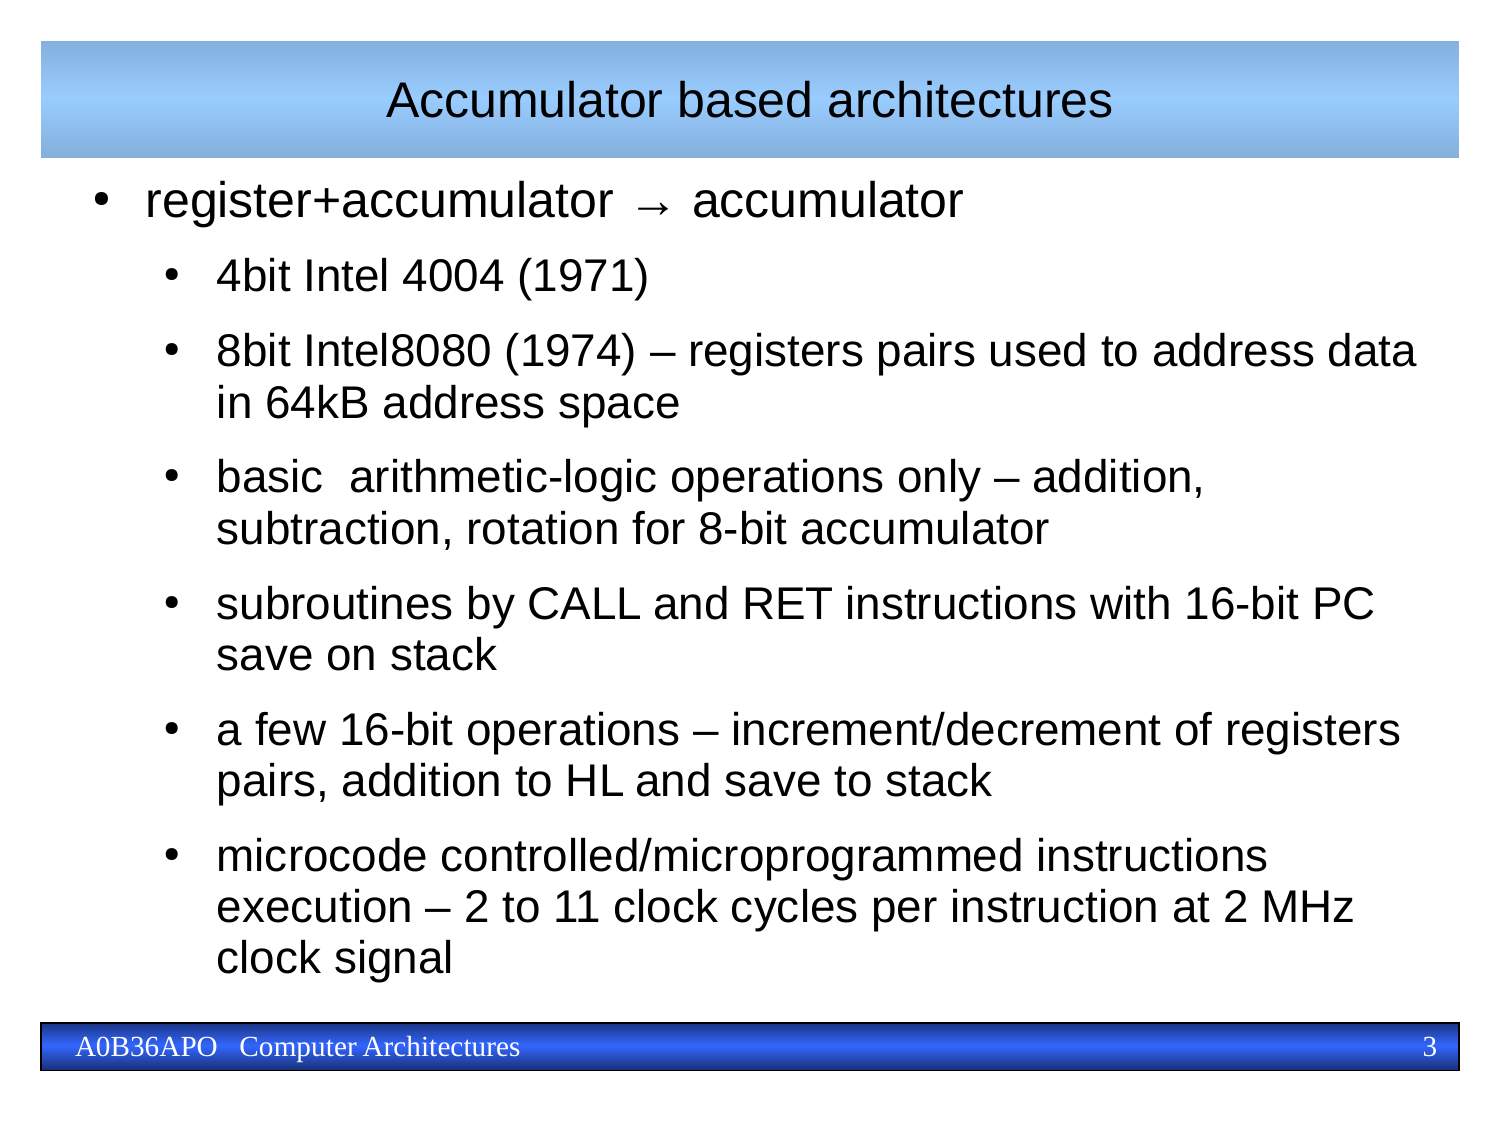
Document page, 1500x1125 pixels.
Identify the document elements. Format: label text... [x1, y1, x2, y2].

title Accumulator based architectures [41, 41, 1459, 158]
list register+accumulator → accumulator 4bit Intel 4004 (1971) 8bit Intel8080 (1974) – registers pairs used to address data in 64kB address space basic arithmetic-logic operations only – addition, subtraction, rotation for 8-bit accumulator subroutines by CALL and RET instructions with 16-bit PC save on stack a few 16-bit operations – increment/decrement of registers pairs, addition to HL and save to stack microcode controlled/microprogrammed instructions execution – 2 to 11 clock cycles per instruction at 2 MHz clock signal [75, 172, 1426, 1000]
